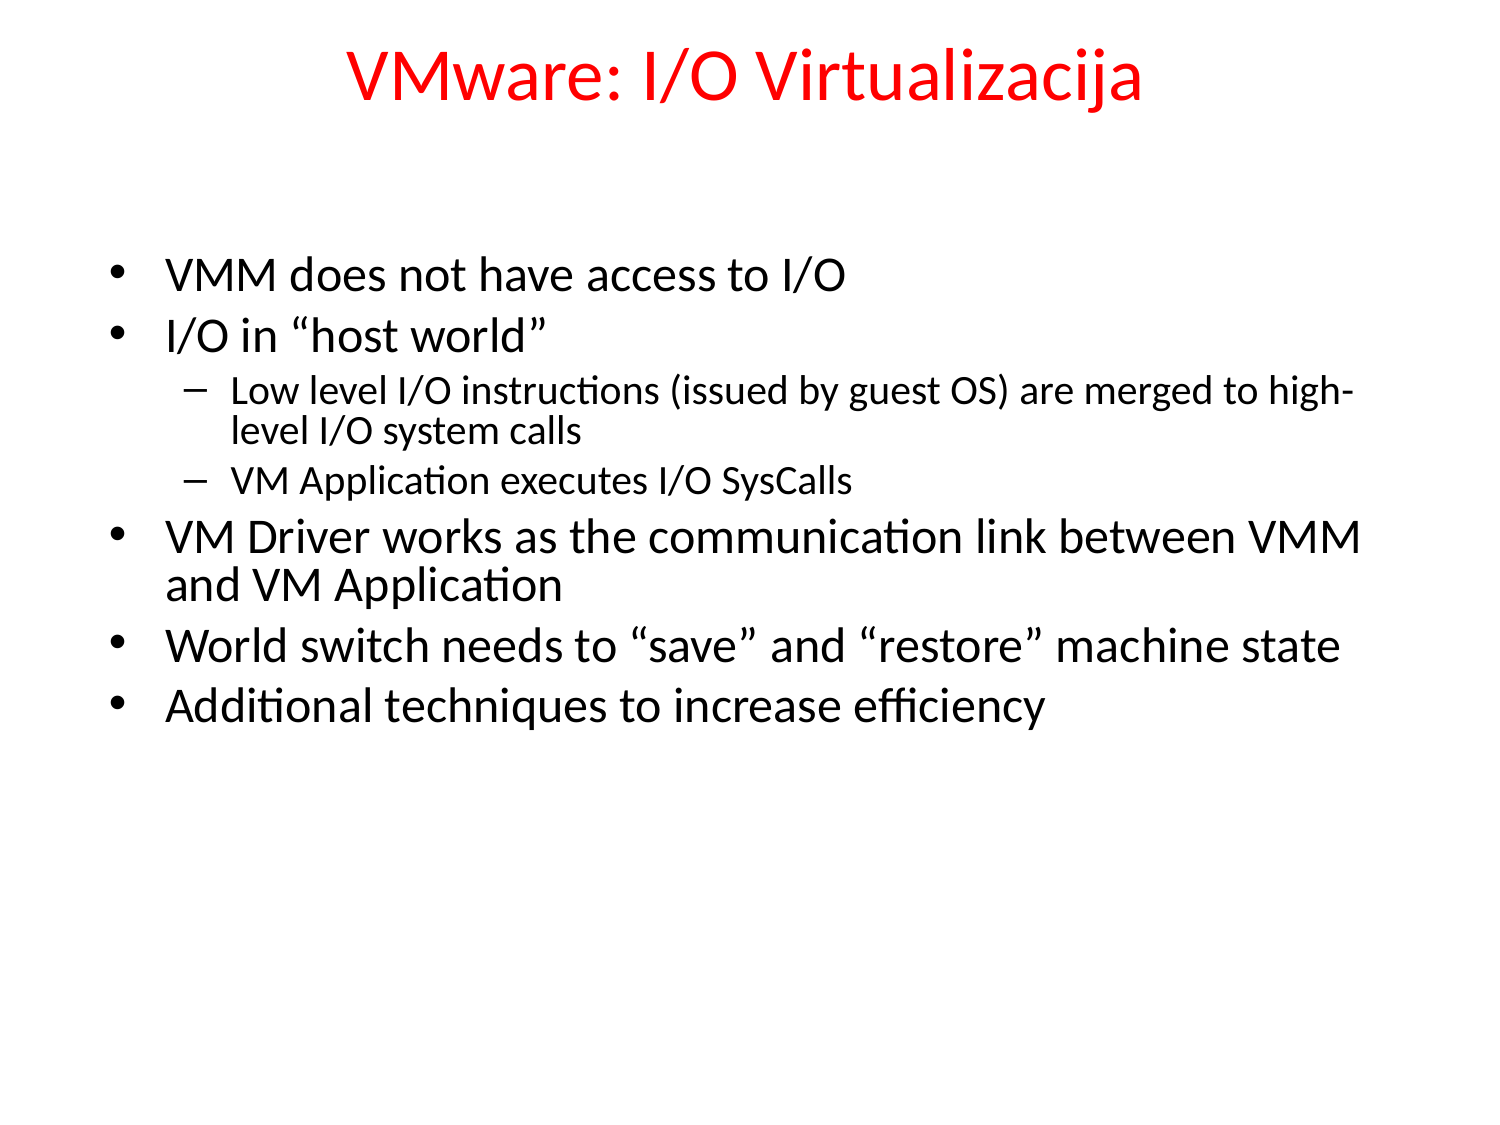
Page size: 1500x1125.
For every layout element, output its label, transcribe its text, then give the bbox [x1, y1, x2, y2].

list VMM does not have access to I/O I/O in “host world” Low level I/O instructions (issued by guest OS) are merged to high-level I/O system calls VM Application executes I/O SysCalls VM Driver works as the communication link between VMM and VM Application World switch needs to “save” and “restore” machine state Additional techniques to increase efficiency [93, 246, 1444, 989]
title VMware: I/O Virtualizacija [70, 0, 1421, 141]
